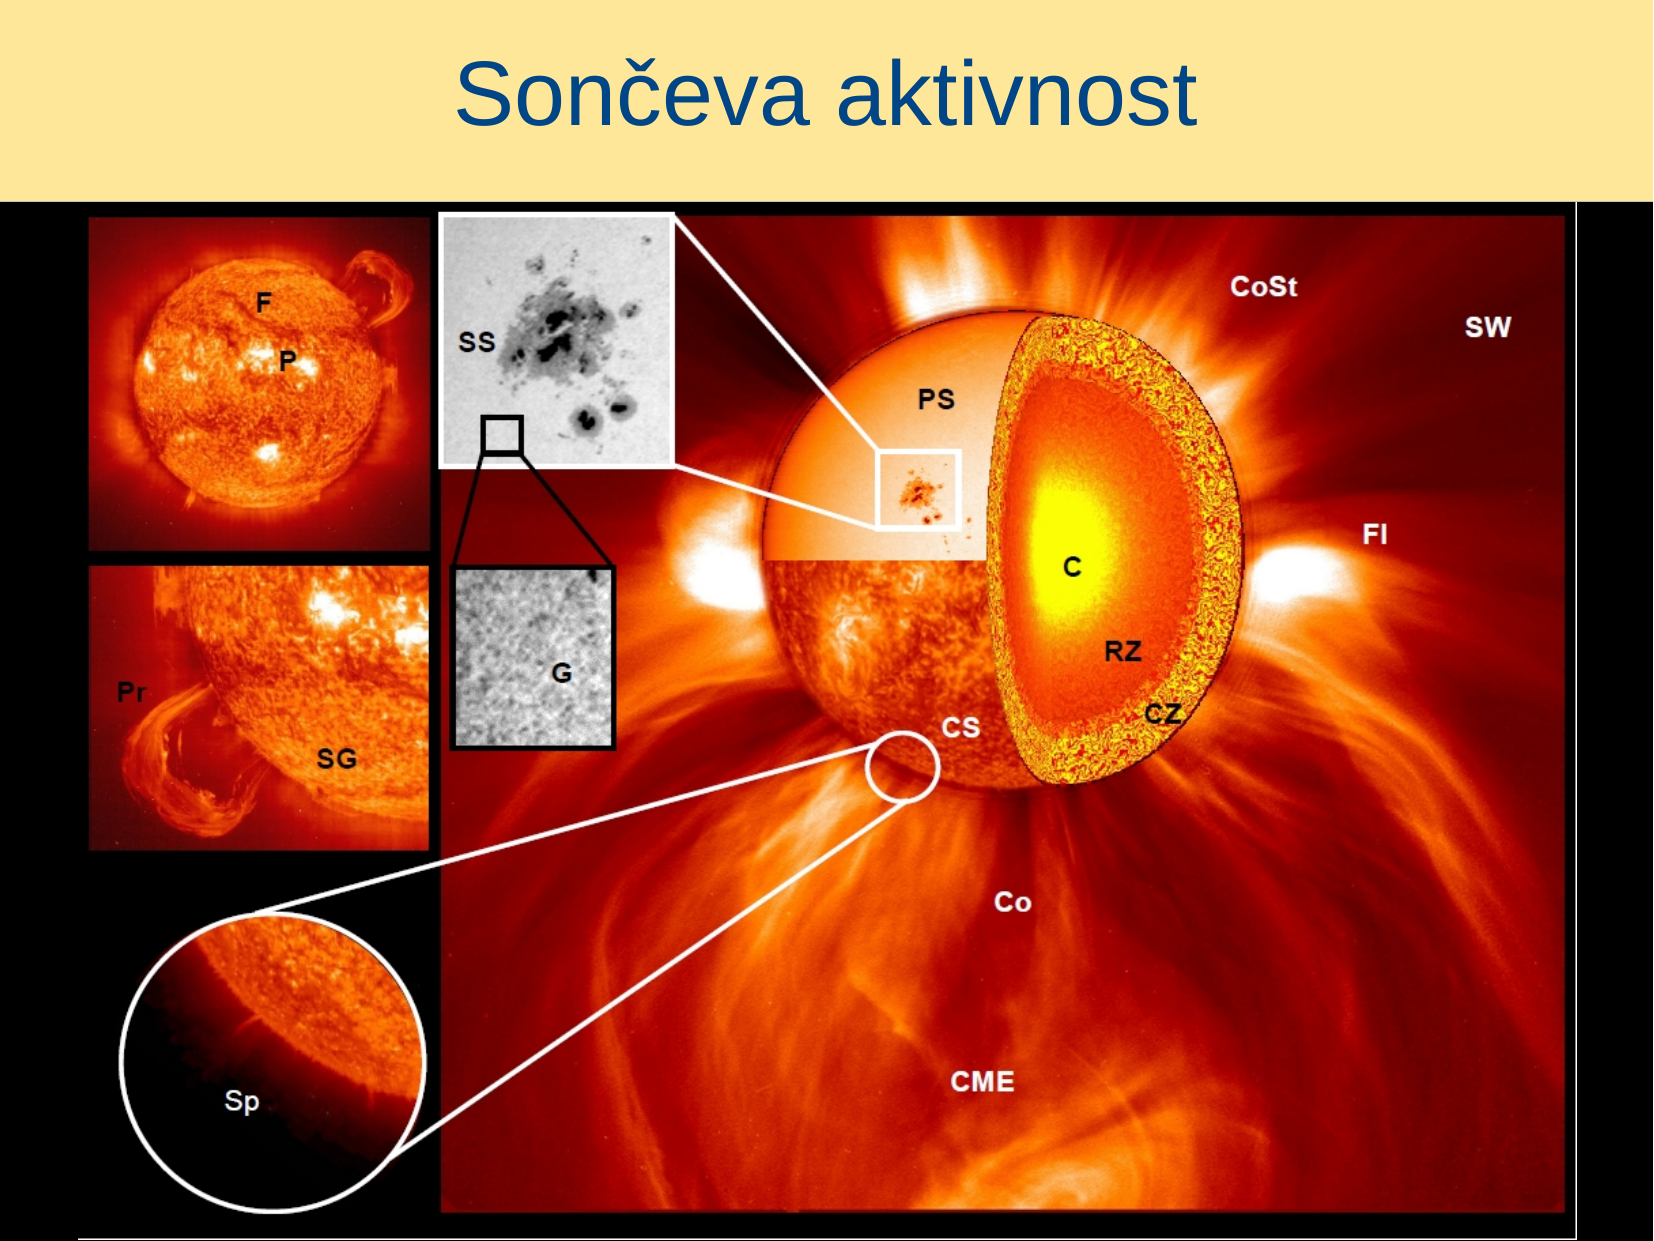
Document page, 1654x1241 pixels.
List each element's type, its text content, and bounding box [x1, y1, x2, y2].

picture [78, 202, 1577, 1240]
text_box [0, 0, 1653, 202]
title Sončeva aktivnost [82, 0, 1571, 198]
